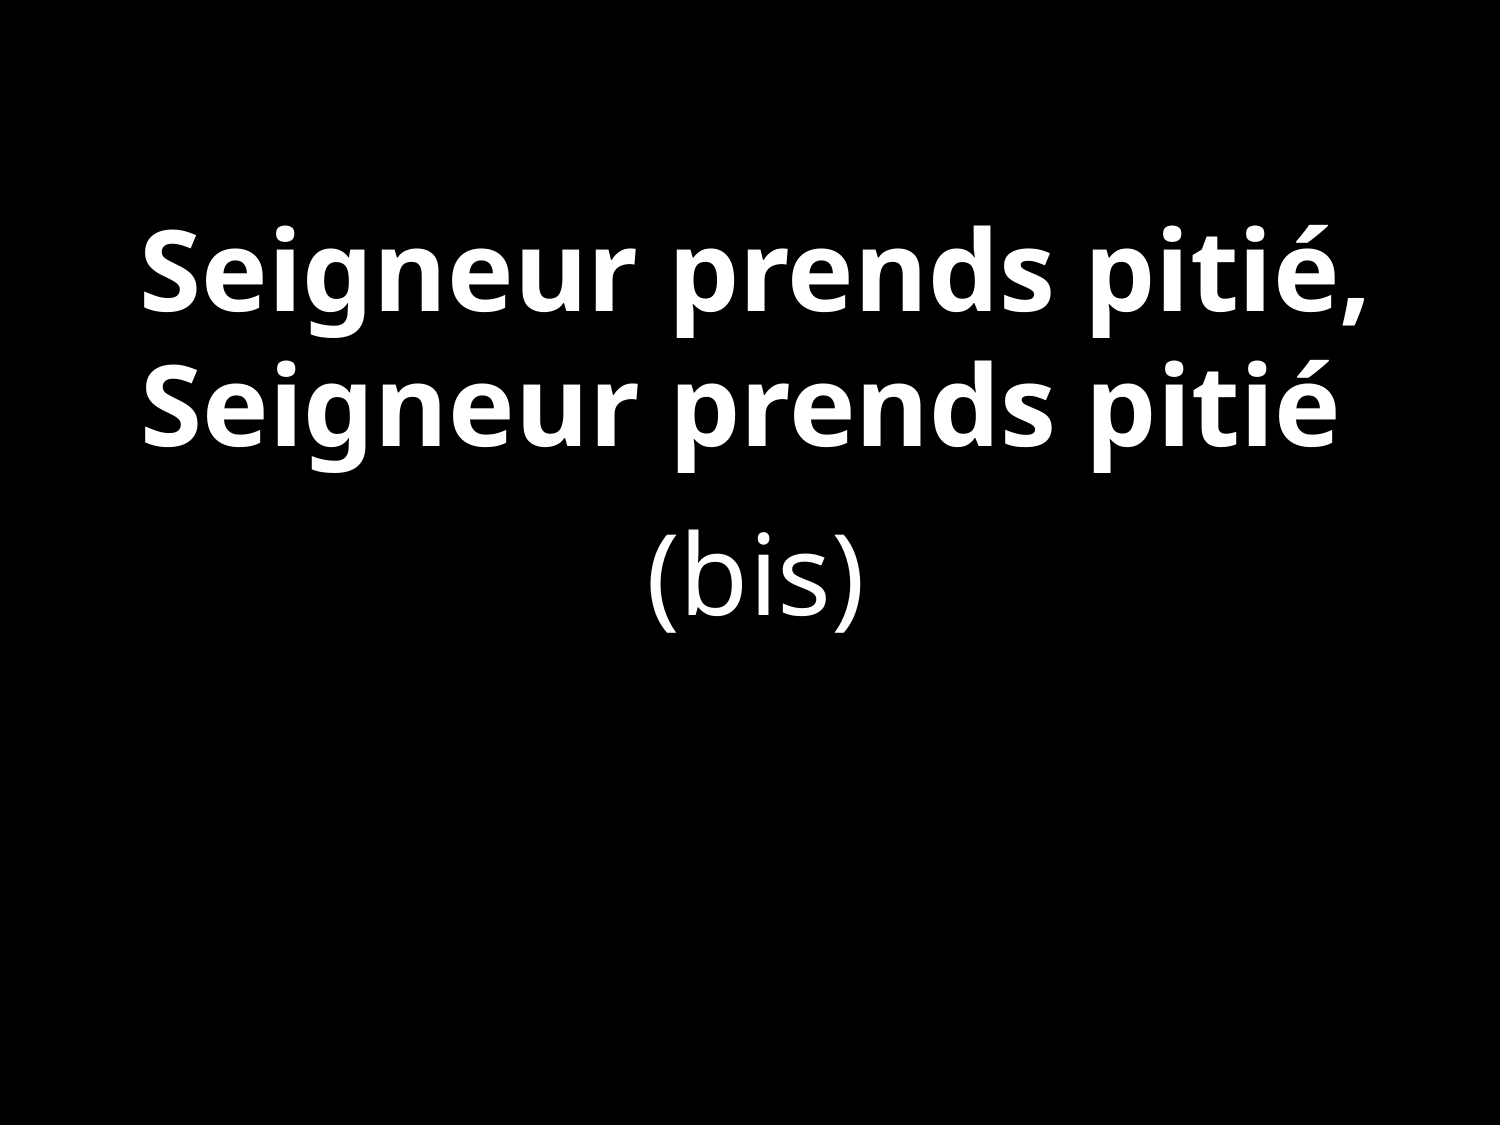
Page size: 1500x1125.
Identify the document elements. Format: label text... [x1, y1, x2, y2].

list Seigneur prends pitié, Seigneur prends pitié (bis) [35, 23, 1477, 1099]
